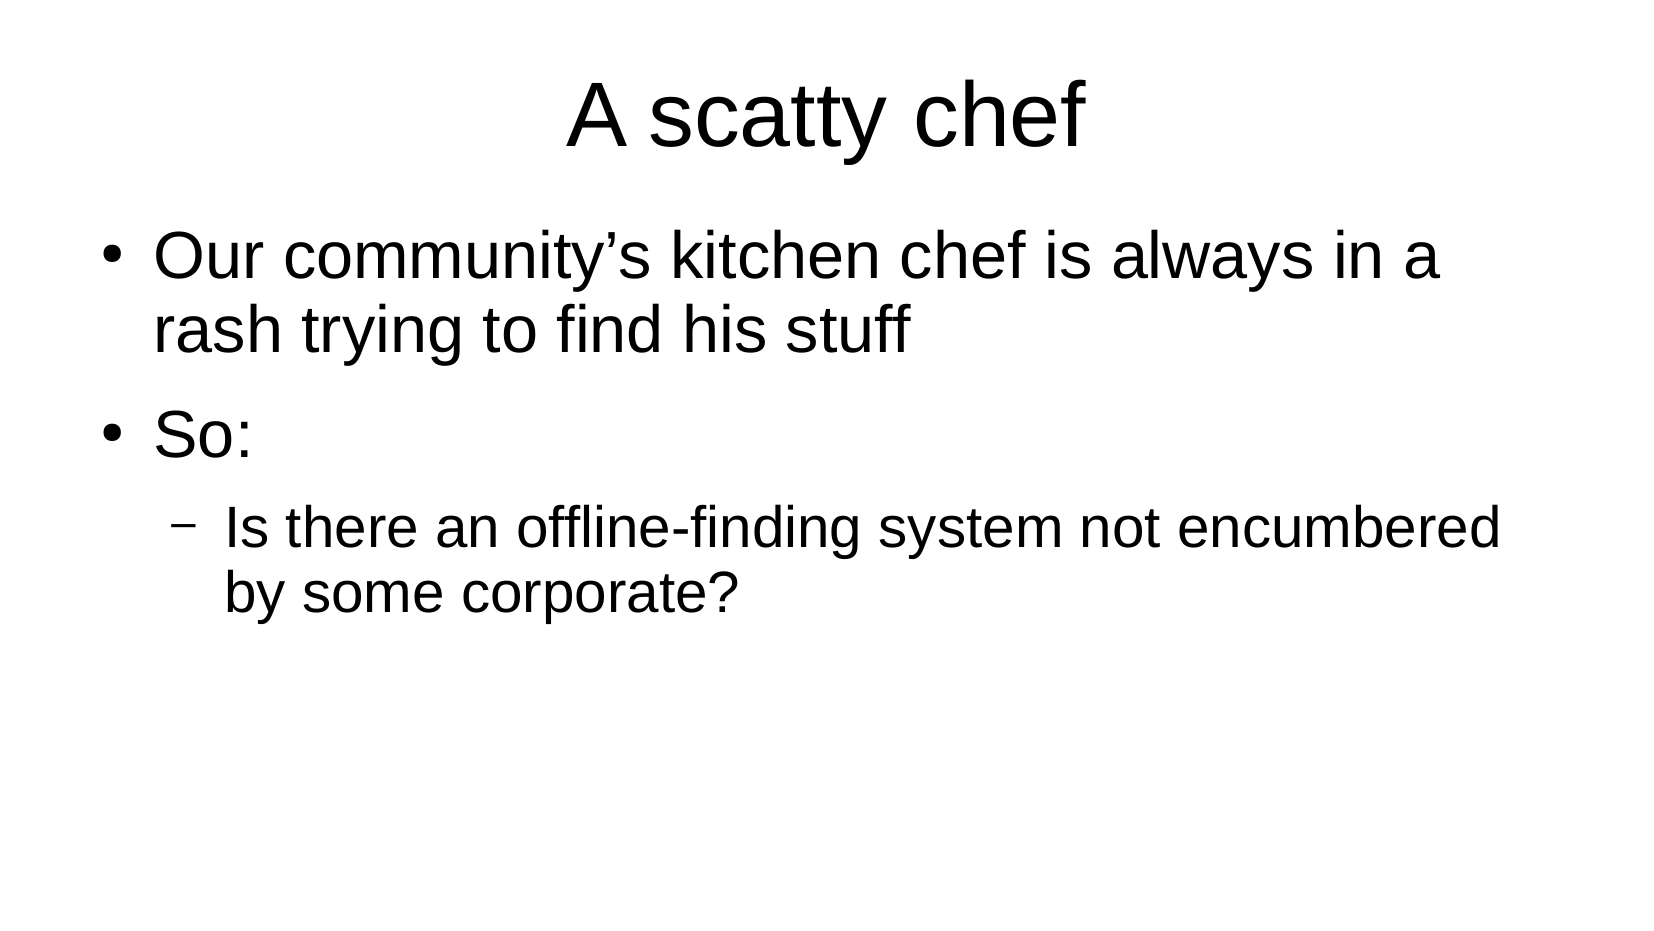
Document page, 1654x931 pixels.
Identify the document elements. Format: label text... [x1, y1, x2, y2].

list Our community’s kitchen chef is always in a rash trying to find his stuff So: Is there an offline-finding system not encumbered by some corporate? [82, 217, 1571, 758]
title A scatty chef [82, 37, 1571, 193]
